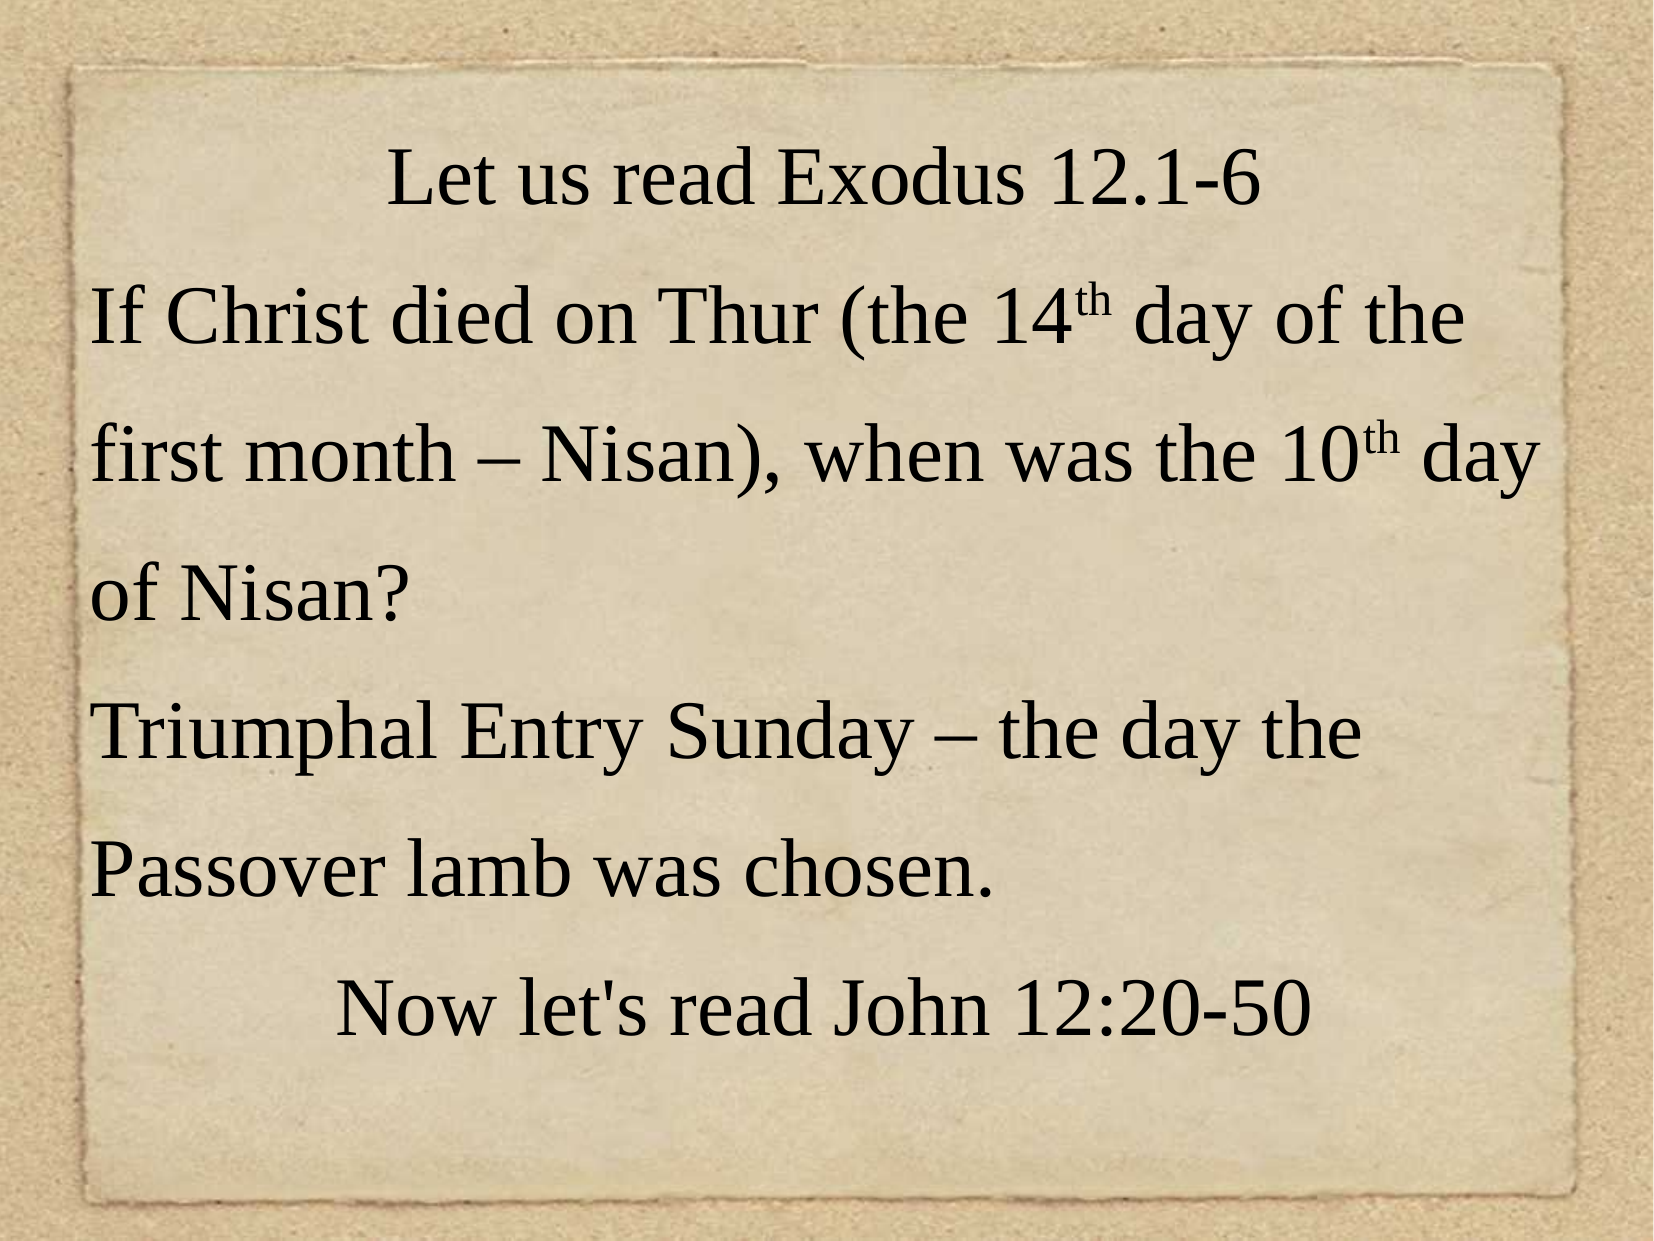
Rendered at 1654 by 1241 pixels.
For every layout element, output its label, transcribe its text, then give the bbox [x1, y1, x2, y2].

picture [0, 0, 1654, 1241]
text_box Let us read Exodus 12.1-6 If Christ died on Thur (the 14th day of the first month – Nisan), when was the 10th day of Nisan? Triumphal Entry Sunday – the day the Passover lamb was chosen. Now let's read John 12:20-50 [75, 77, 1576, 1167]
